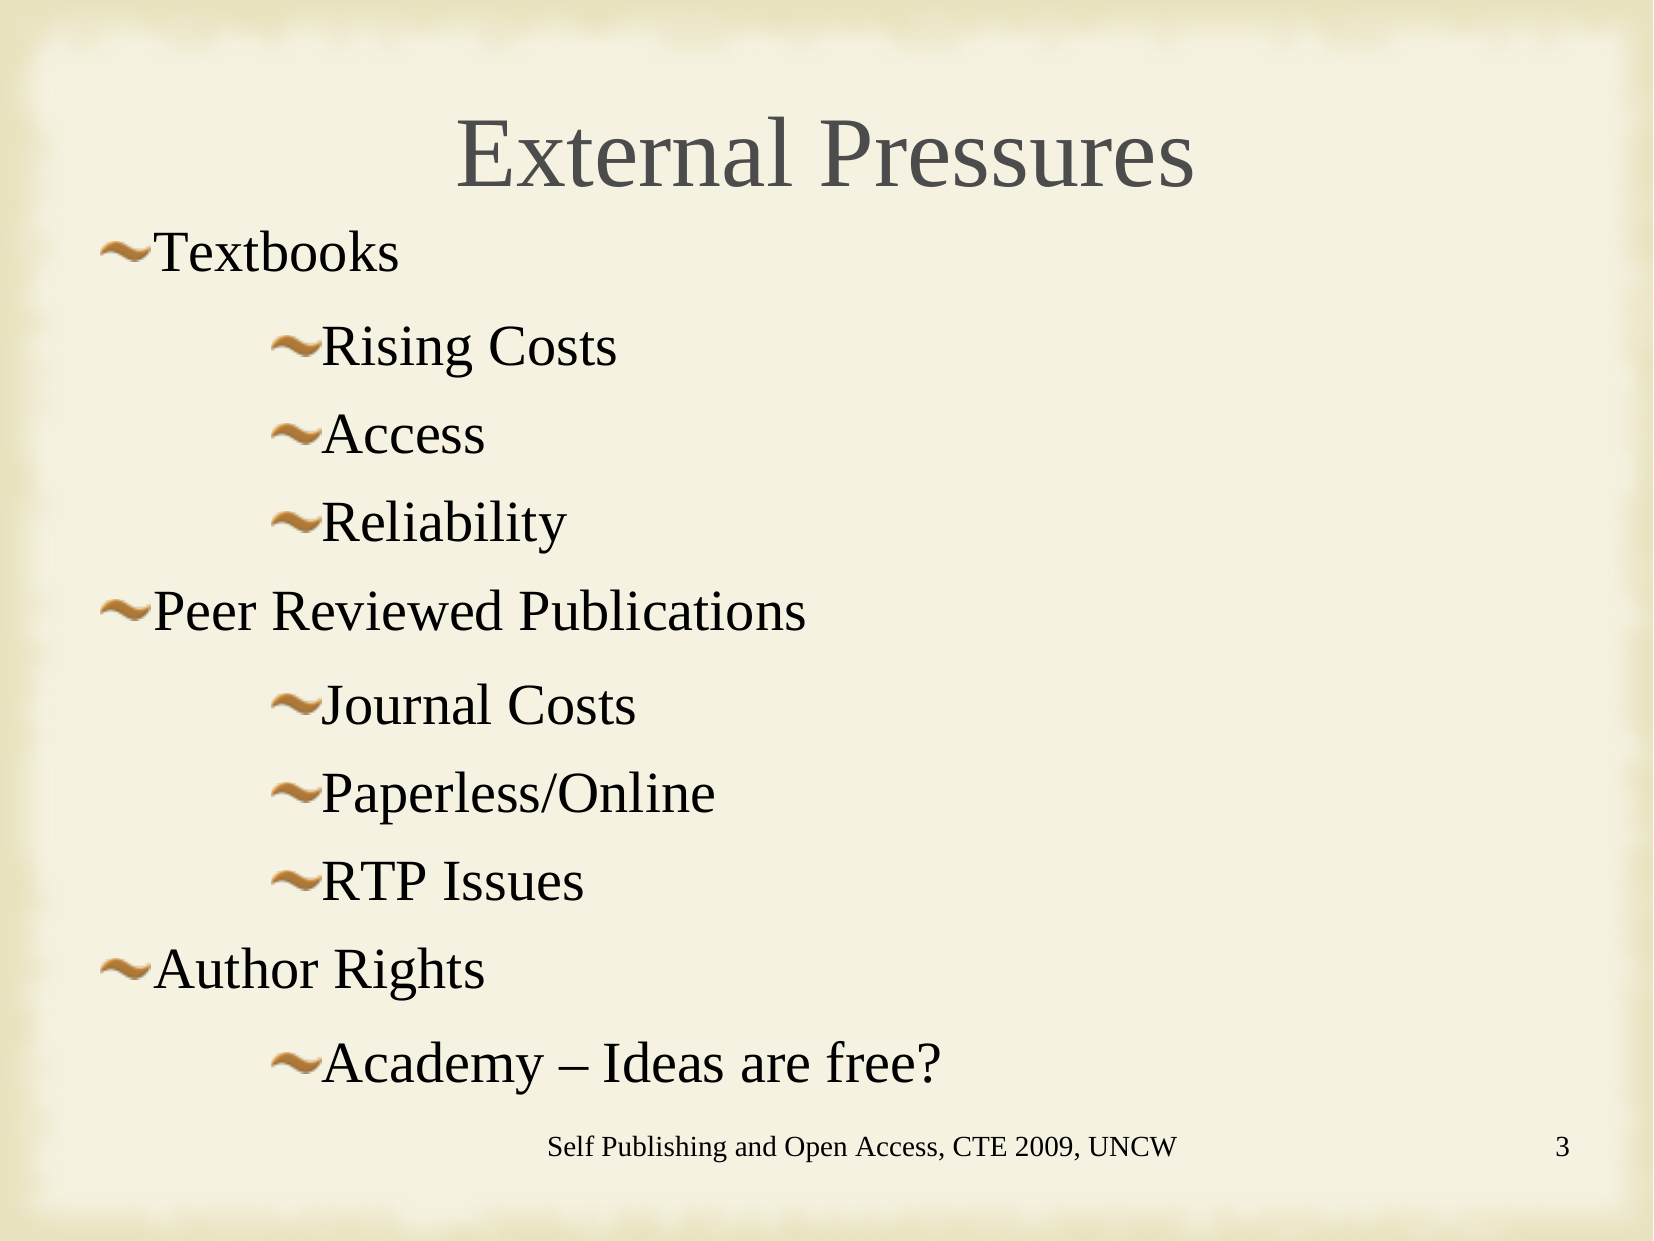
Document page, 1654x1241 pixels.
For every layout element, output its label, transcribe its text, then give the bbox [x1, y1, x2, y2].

list Textbooks Rising Costs Access Reliability Peer Reviewed Publications Journal Costs Paperless/Online RTP Issues Author Rights Academy – Ideas are free? [82, 219, 1571, 1105]
picture [0, 0, 1654, 1241]
title External Pressures [82, 56, 1571, 219]
